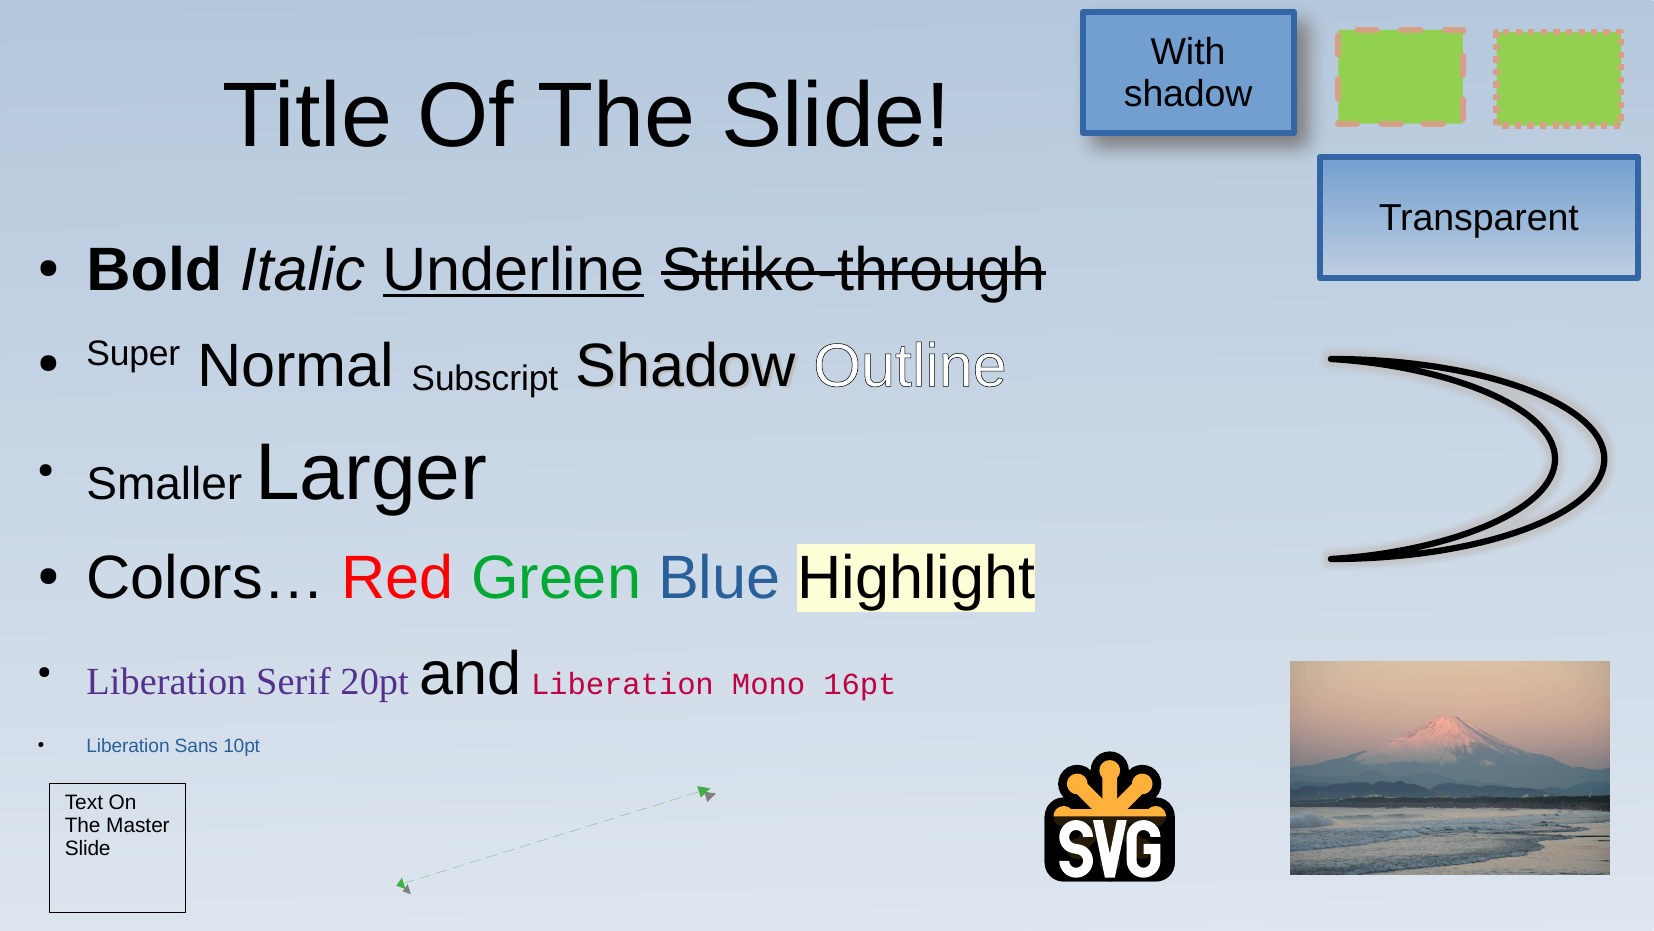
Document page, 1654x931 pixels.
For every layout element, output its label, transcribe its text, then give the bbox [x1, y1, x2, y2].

text_box [1338, 29, 1463, 124]
text_box Transparent [1319, 157, 1638, 278]
picture [1040, 747, 1179, 886]
text_box [1496, 31, 1622, 126]
picture [1290, 661, 1610, 875]
text_box With shadow [1082, 12, 1294, 133]
title Title Of The Slide! [26, 37, 1147, 193]
list Bold Italic Underline Strike-through Super Normal Subscript Shadow Outline Smaller Larger Colors… Red Green Blue Highlight Liberation Serif 20pt and Liberation Mono 16pt Liberation Sans 10pt [21, 235, 1272, 761]
